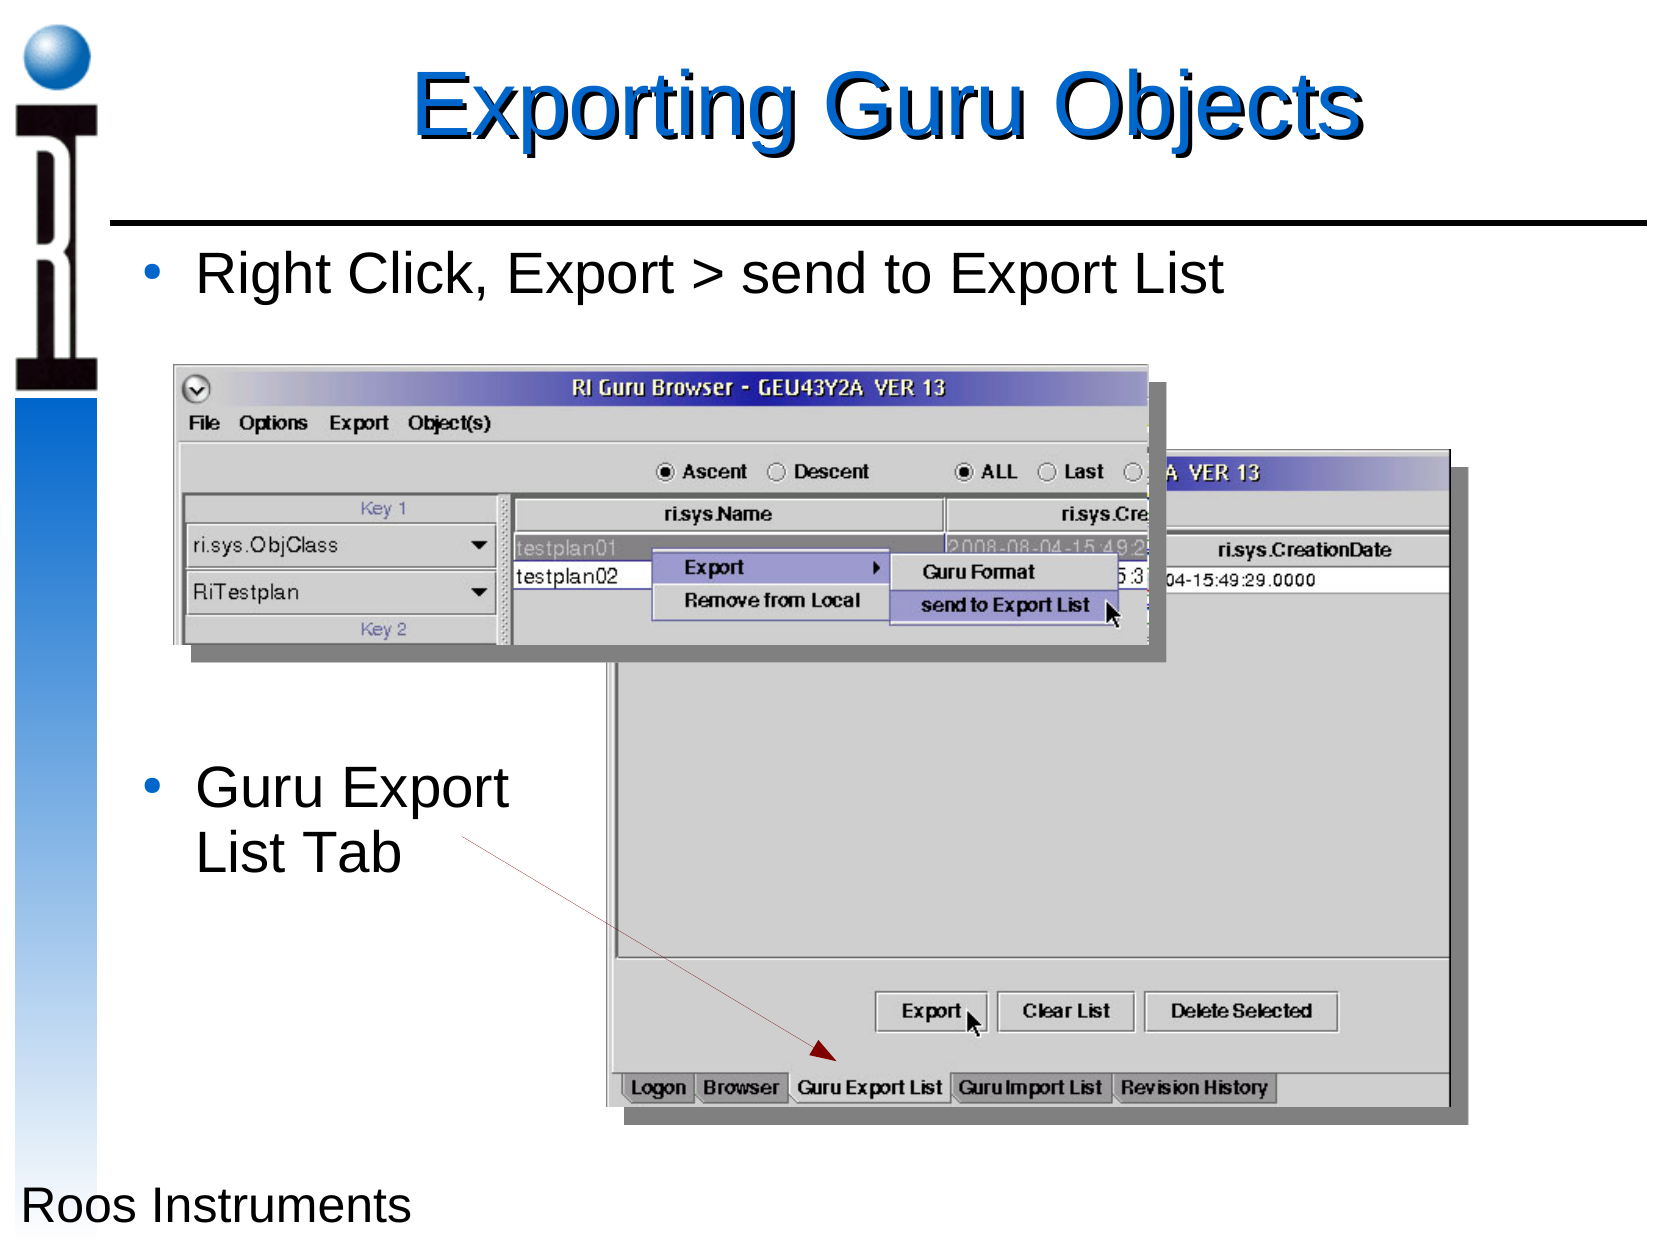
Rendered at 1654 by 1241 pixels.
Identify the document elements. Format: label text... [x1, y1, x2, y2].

picture [173, 364, 1149, 645]
title Exporting Guru Objects [121, 7, 1654, 200]
picture [11, 20, 103, 398]
picture [606, 1094, 1451, 1107]
list Right Click, Export > send to Export List Guru Export List Tab [124, 240, 1654, 1094]
